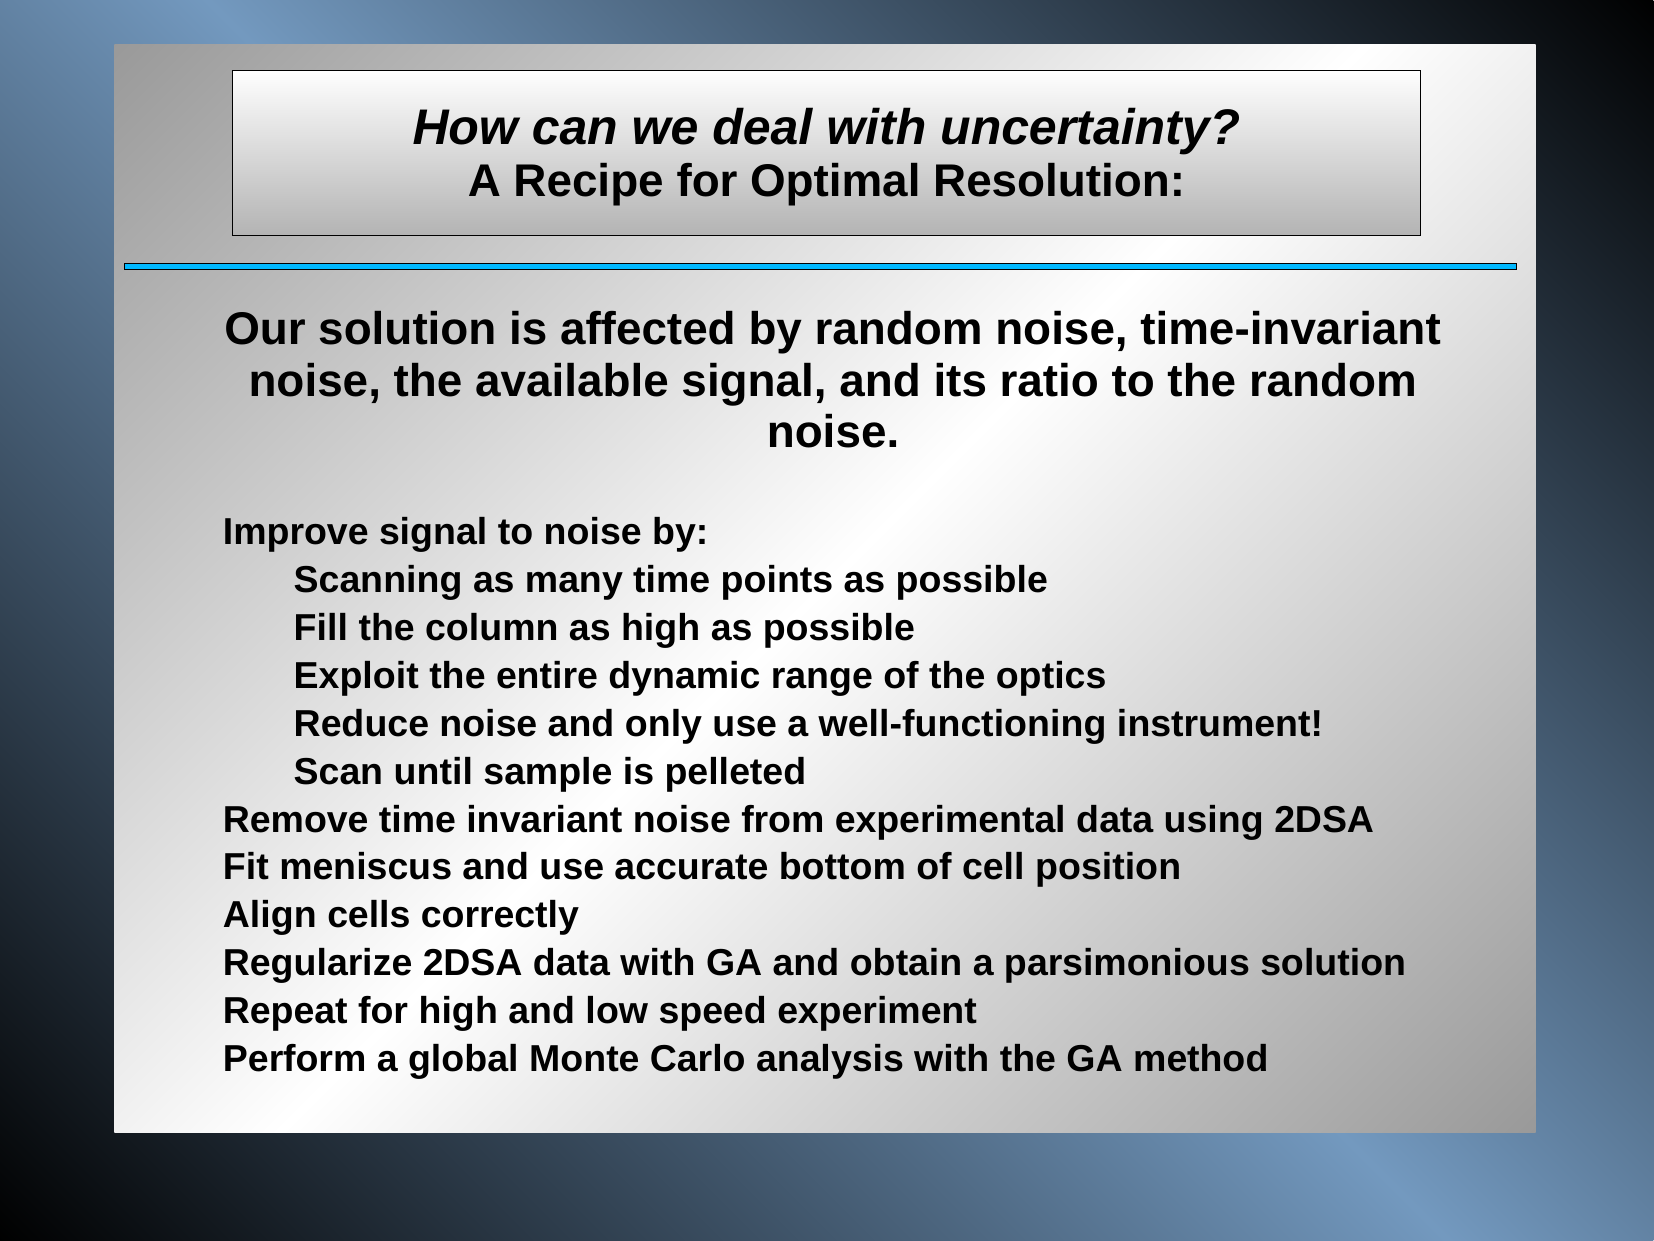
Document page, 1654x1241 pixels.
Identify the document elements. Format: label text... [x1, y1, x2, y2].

text_box [232, 70, 1421, 236]
text_box [124, 263, 1517, 270]
text_box Our solution is affected by random noise, time-invariant noise, the available signal, and its ratio to the random noise. Improve signal to noise by: Scanning as many time points as possible Fill the column as high as possible Exploit the entire dynamic range of the optics Reduce noise and only use a well-functioning instrument! Scan until sample is pelleted Remove time invariant noise from experimental data using 2DSA Fit meniscus and use accurate bottom of cell position Align cells correctly Regularize 2DSA data with GA and obtain a parsimonious solution Repeat for high and low speed experiment Perform a global Monte Carlo analysis with the GA method [187, 303, 1501, 1134]
text_box How can we deal with uncertainty? A Recipe for Optimal Resolution: [274, 98, 1379, 206]
